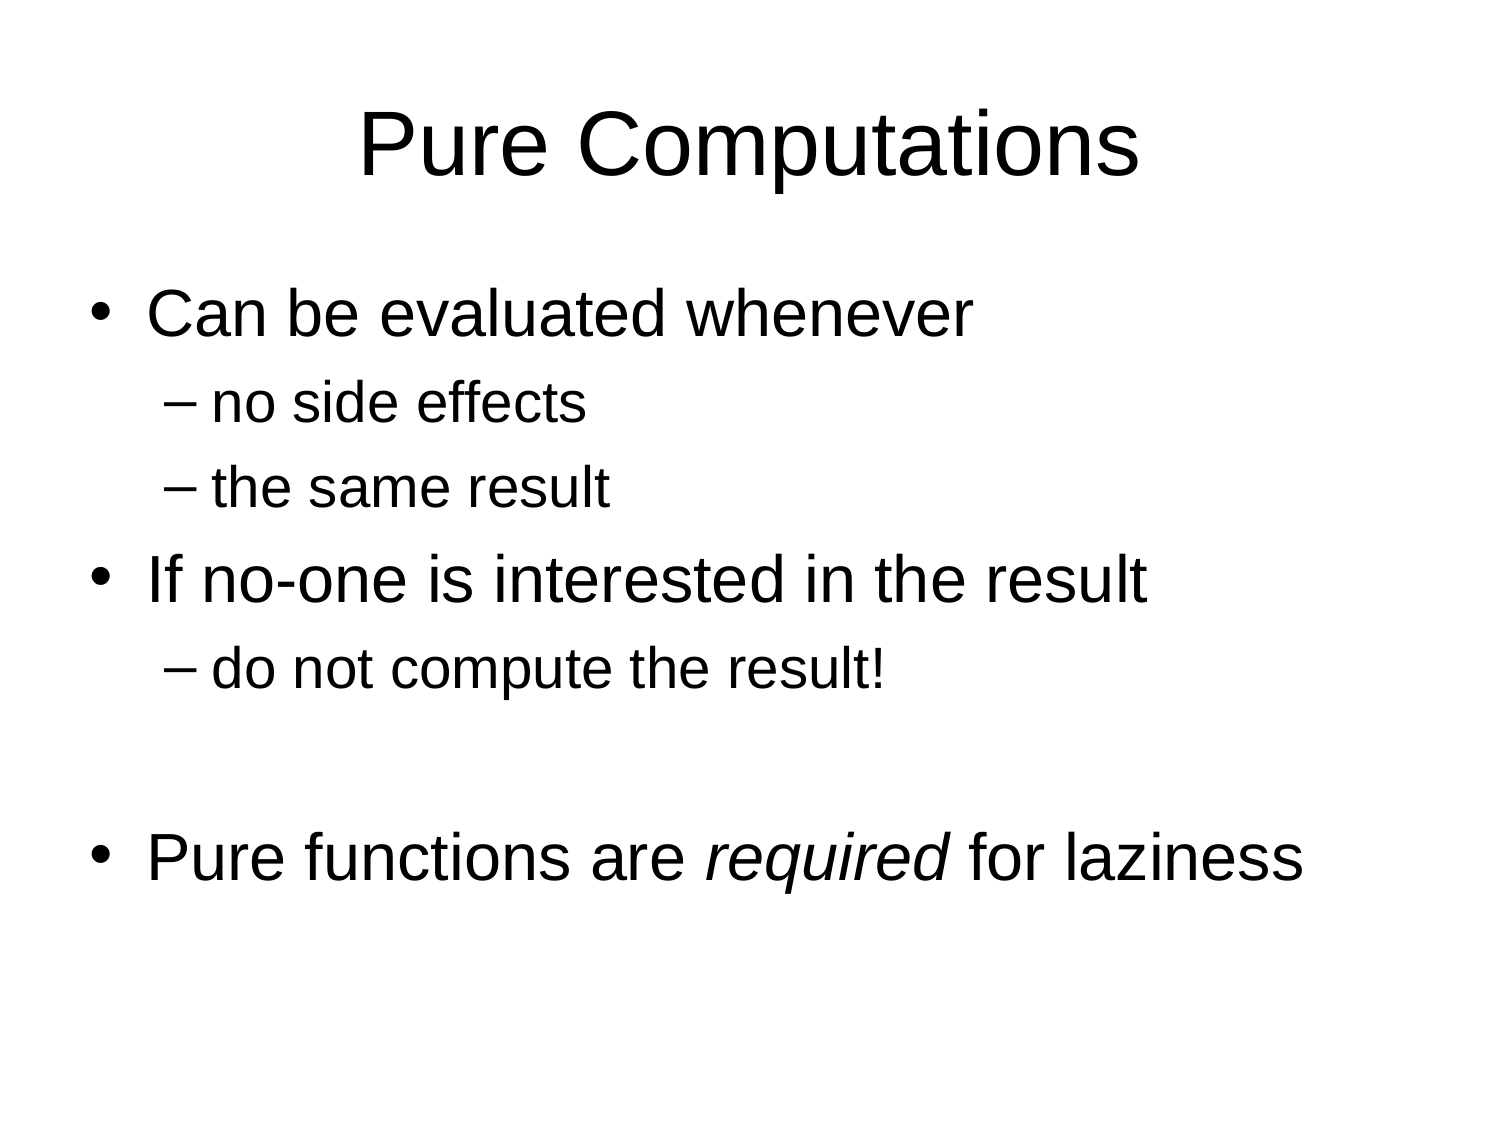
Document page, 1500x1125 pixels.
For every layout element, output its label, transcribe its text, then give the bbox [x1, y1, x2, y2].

title Pure Computations [75, 44, 1426, 233]
list Can be evaluated whenever no side effects the same result If no-one is interested in the result do not compute the result! Pure functions are required for laziness [75, 262, 1426, 1005]
